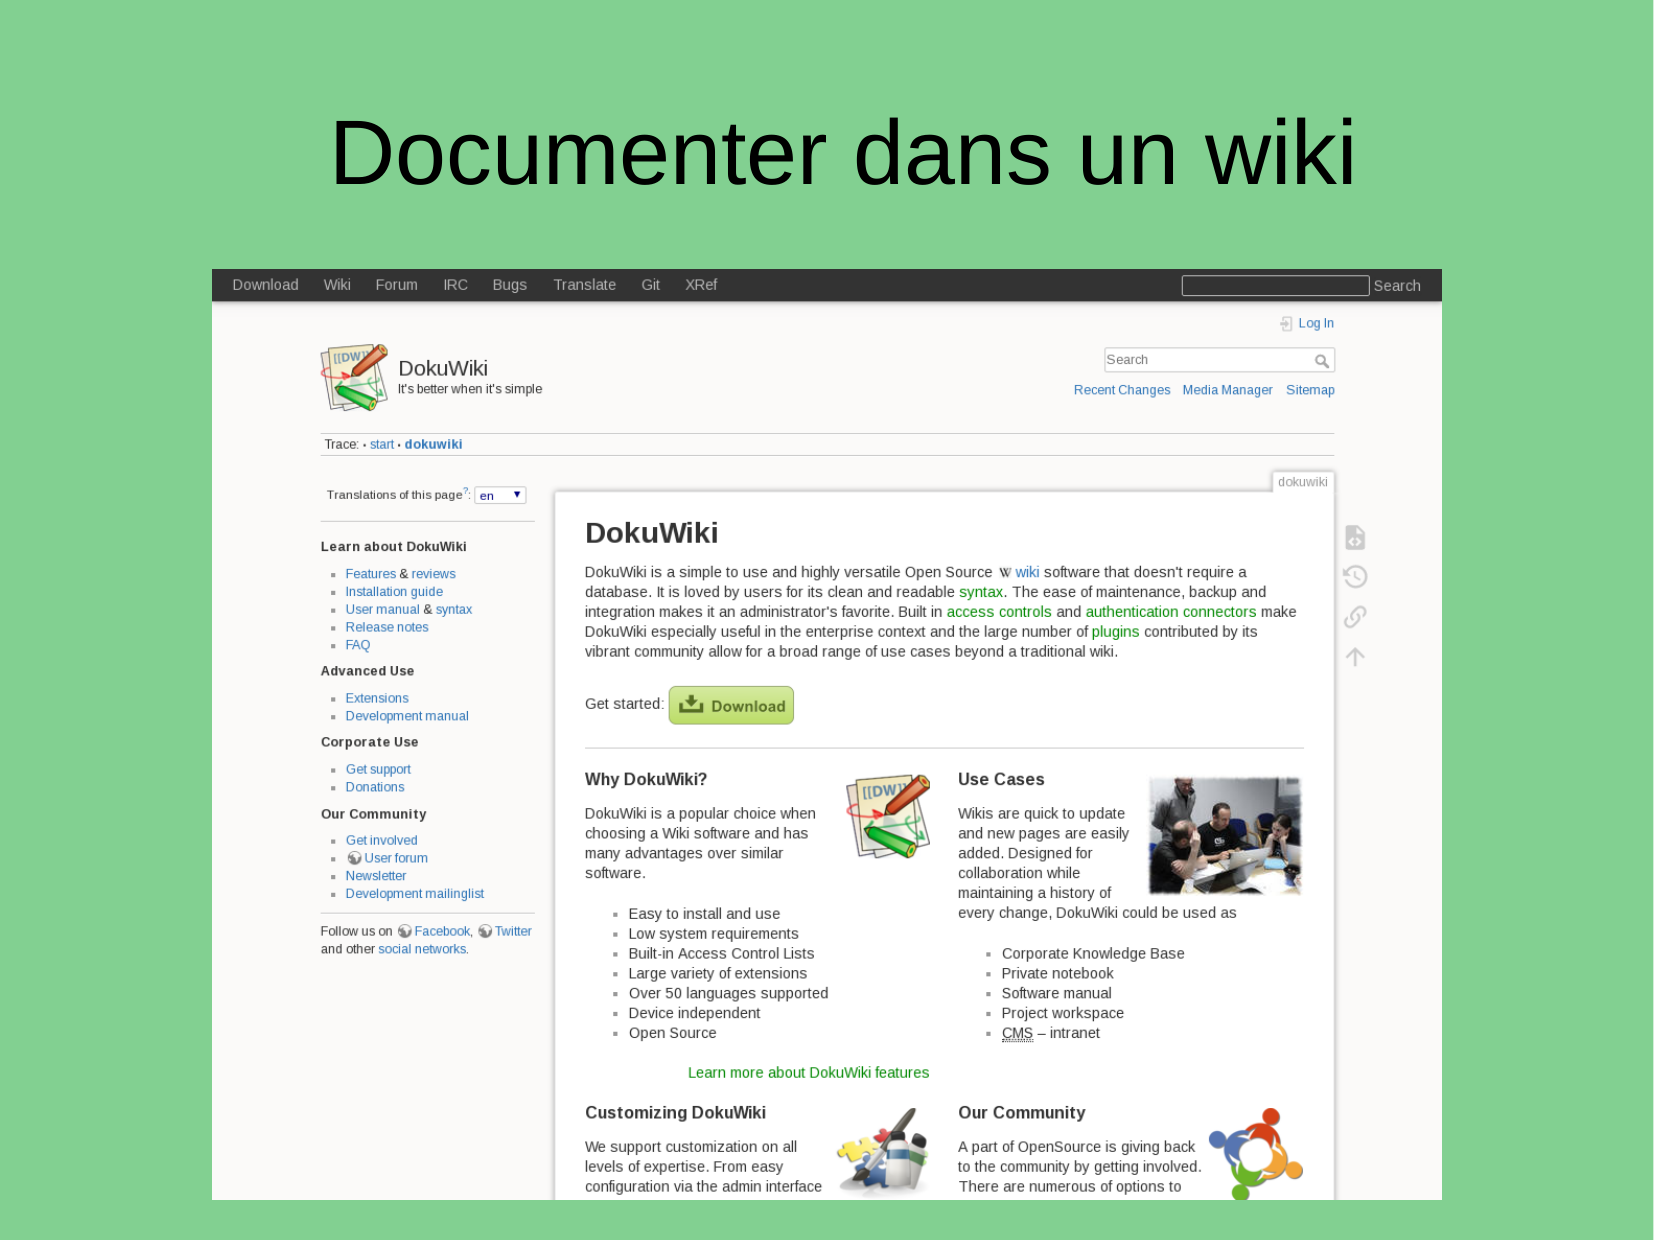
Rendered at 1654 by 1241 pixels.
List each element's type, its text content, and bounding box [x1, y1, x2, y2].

title Documenter dans un wiki [82, 49, 1571, 257]
picture [212, 269, 1442, 1201]
